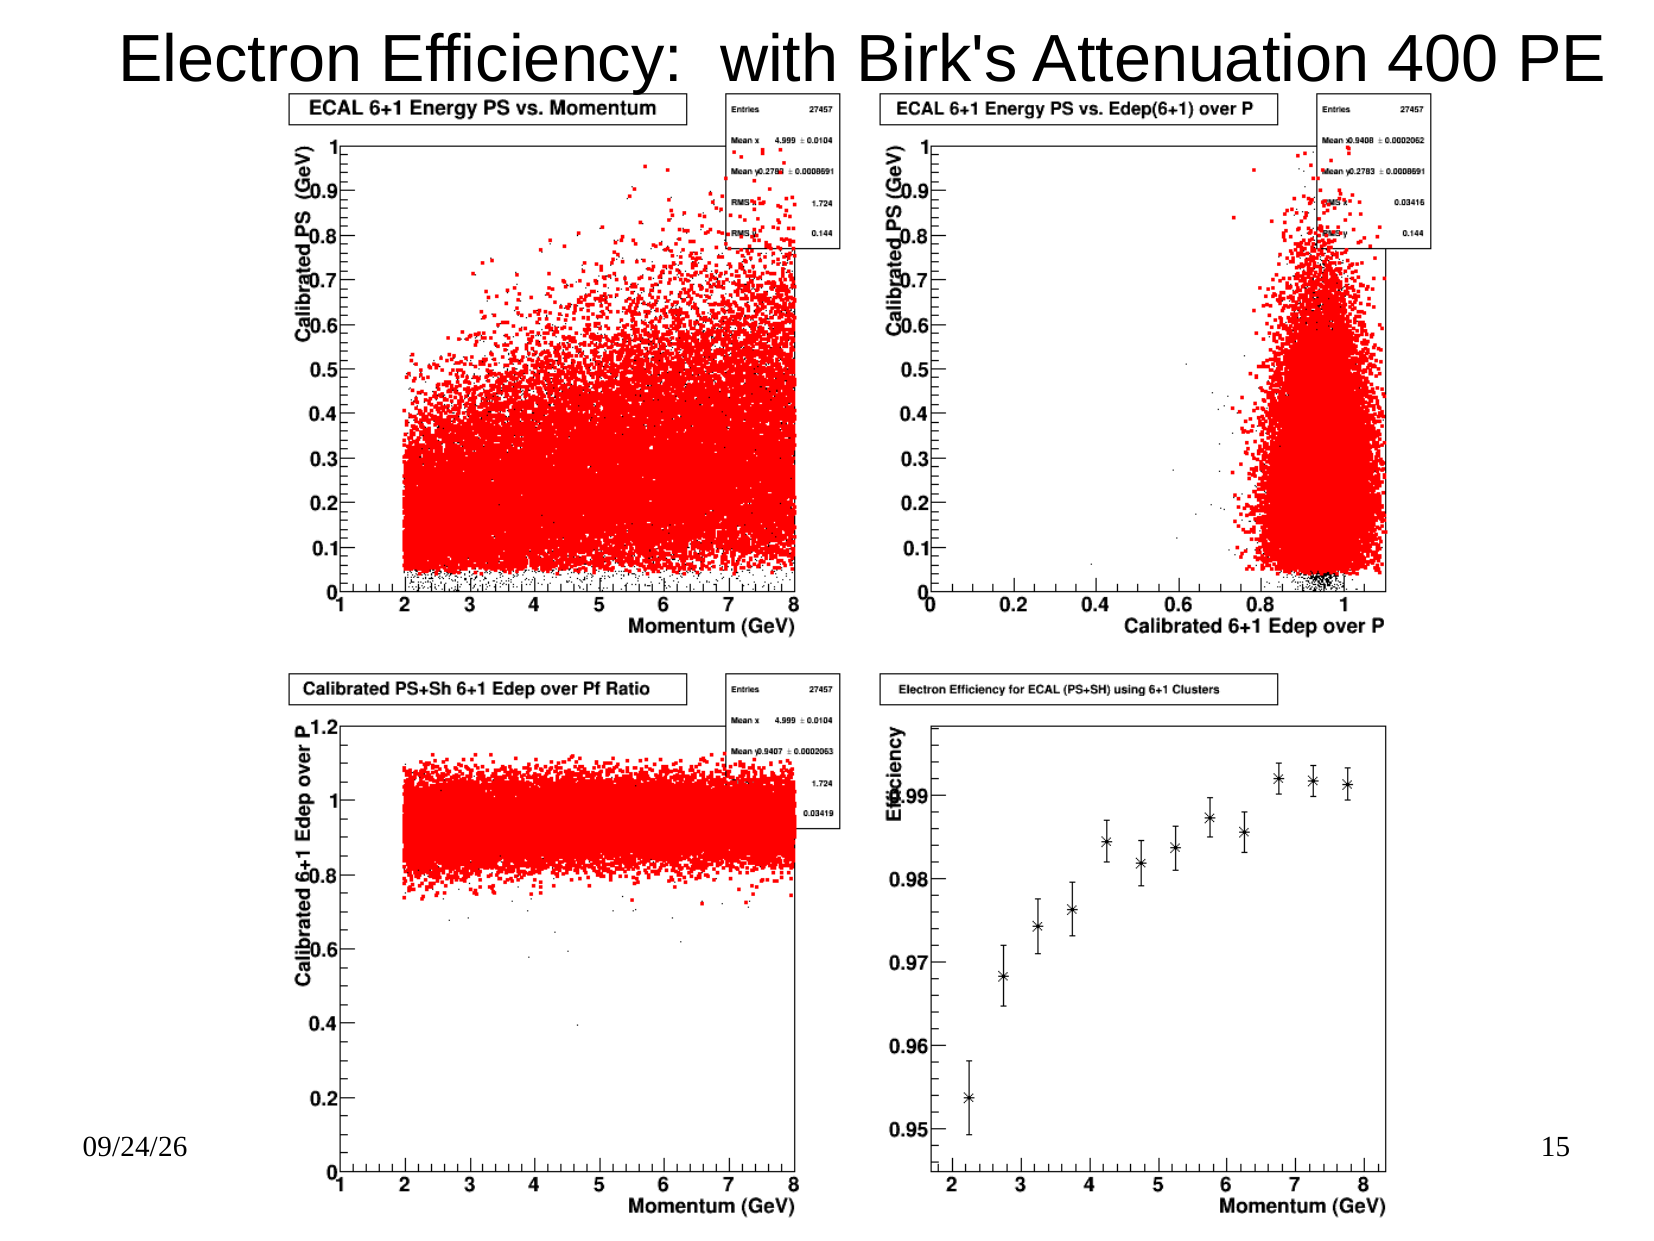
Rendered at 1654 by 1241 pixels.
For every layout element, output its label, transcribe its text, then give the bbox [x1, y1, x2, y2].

title Electron Efficiency: with Birk's Attenuation 400 PE [118, 20, 1653, 96]
picture [272, 96, 1454, 1239]
